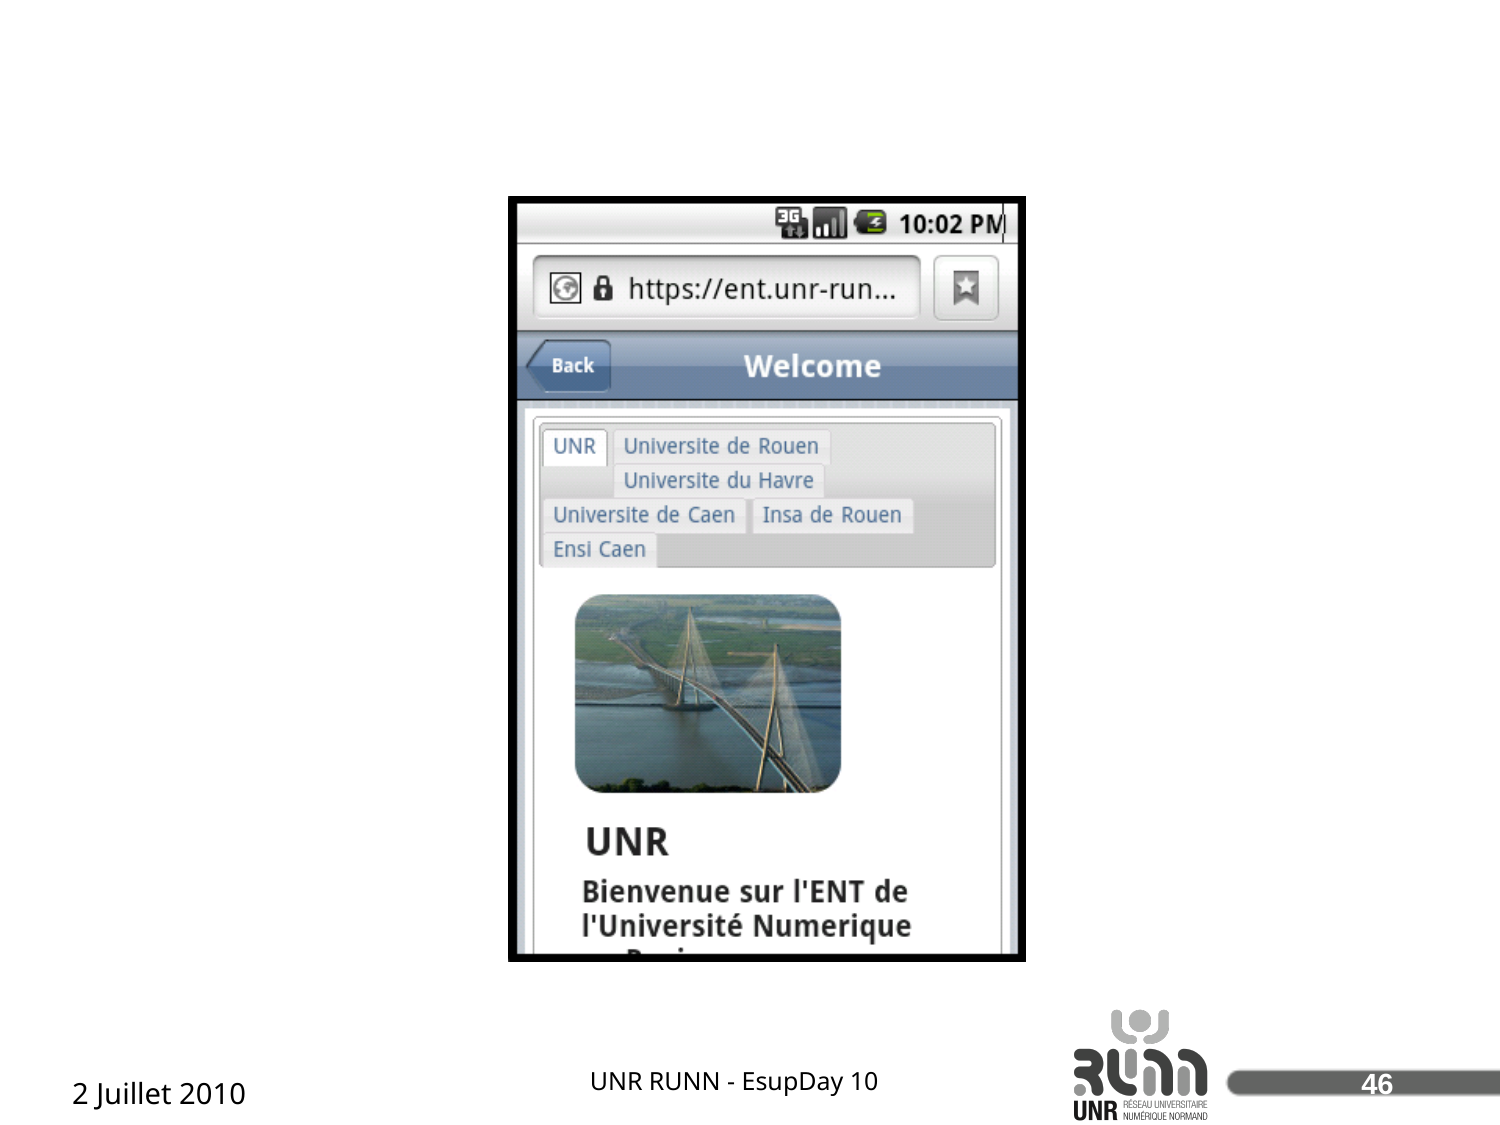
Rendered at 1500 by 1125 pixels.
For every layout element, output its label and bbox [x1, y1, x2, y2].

picture [1068, 1003, 1213, 1125]
picture [1220, 1065, 1500, 1103]
picture [508, 196, 1026, 962]
